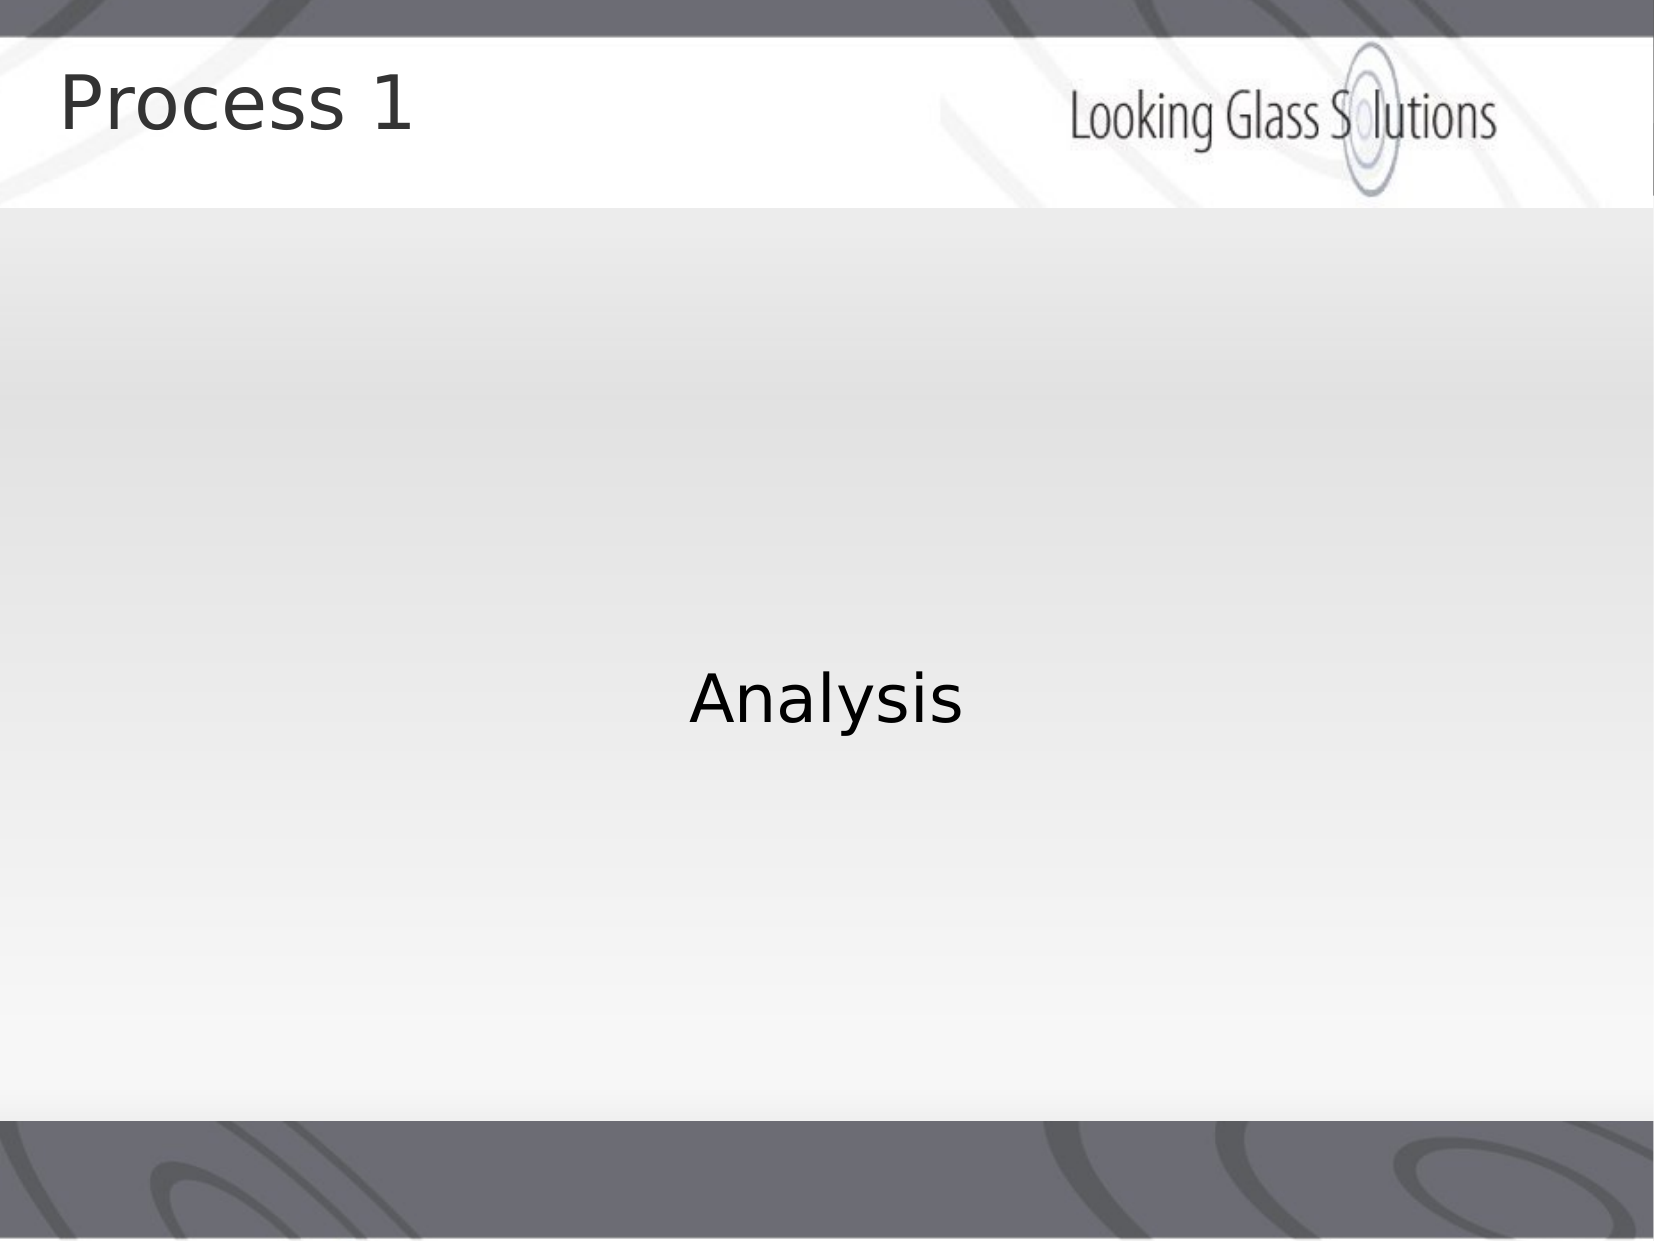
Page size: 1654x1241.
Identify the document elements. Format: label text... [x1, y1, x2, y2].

picture [0, 0, 1654, 1241]
title Process 1 [59, 29, 1270, 178]
subtitle Analysis [82, 290, 1571, 1109]
